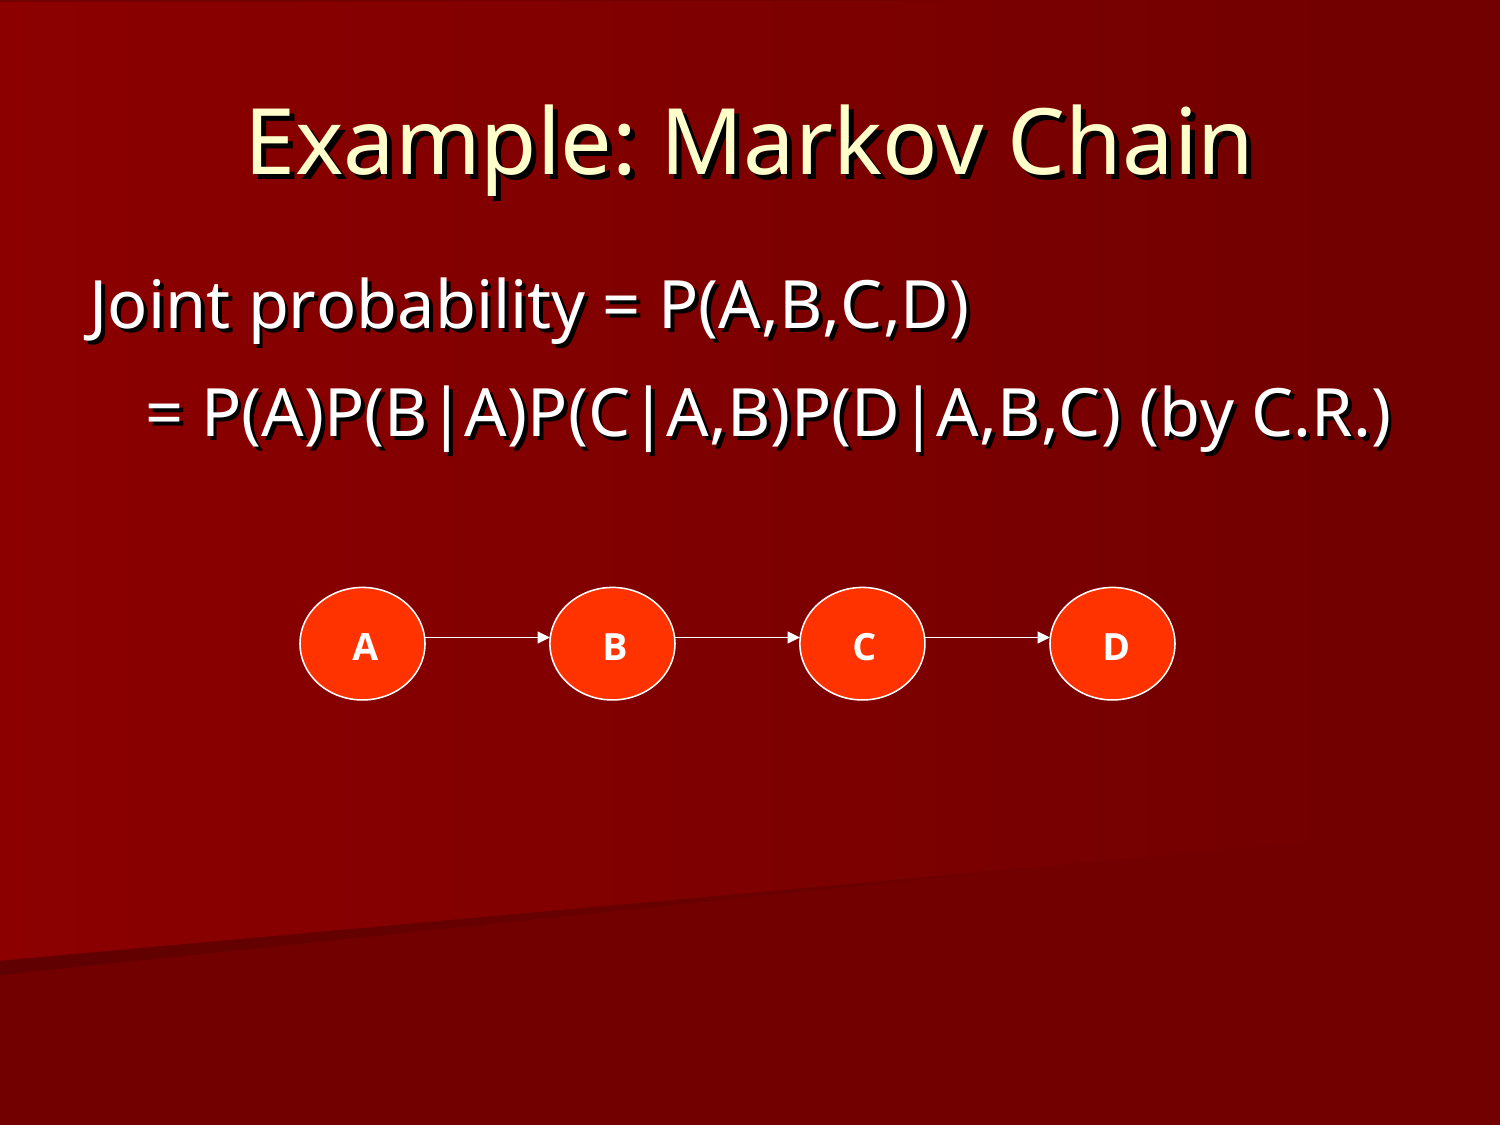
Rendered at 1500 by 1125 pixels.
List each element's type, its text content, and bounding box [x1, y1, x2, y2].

list Joint probability = P(A,B,C,D) = P(A)P(B|A)P(C|A,B)P(D|A,B,C) (by C.R.) [74, 249, 1463, 601]
title Example: Markov Chain [75, 45, 1426, 233]
text_box [799, 587, 925, 700]
text_box D [1087, 612, 1163, 679]
text_box [549, 587, 676, 700]
text_box C [837, 612, 913, 679]
text_box B [587, 612, 663, 679]
text_box [300, 587, 426, 700]
text_box [1050, 587, 1176, 700]
text_box A [337, 612, 413, 679]
